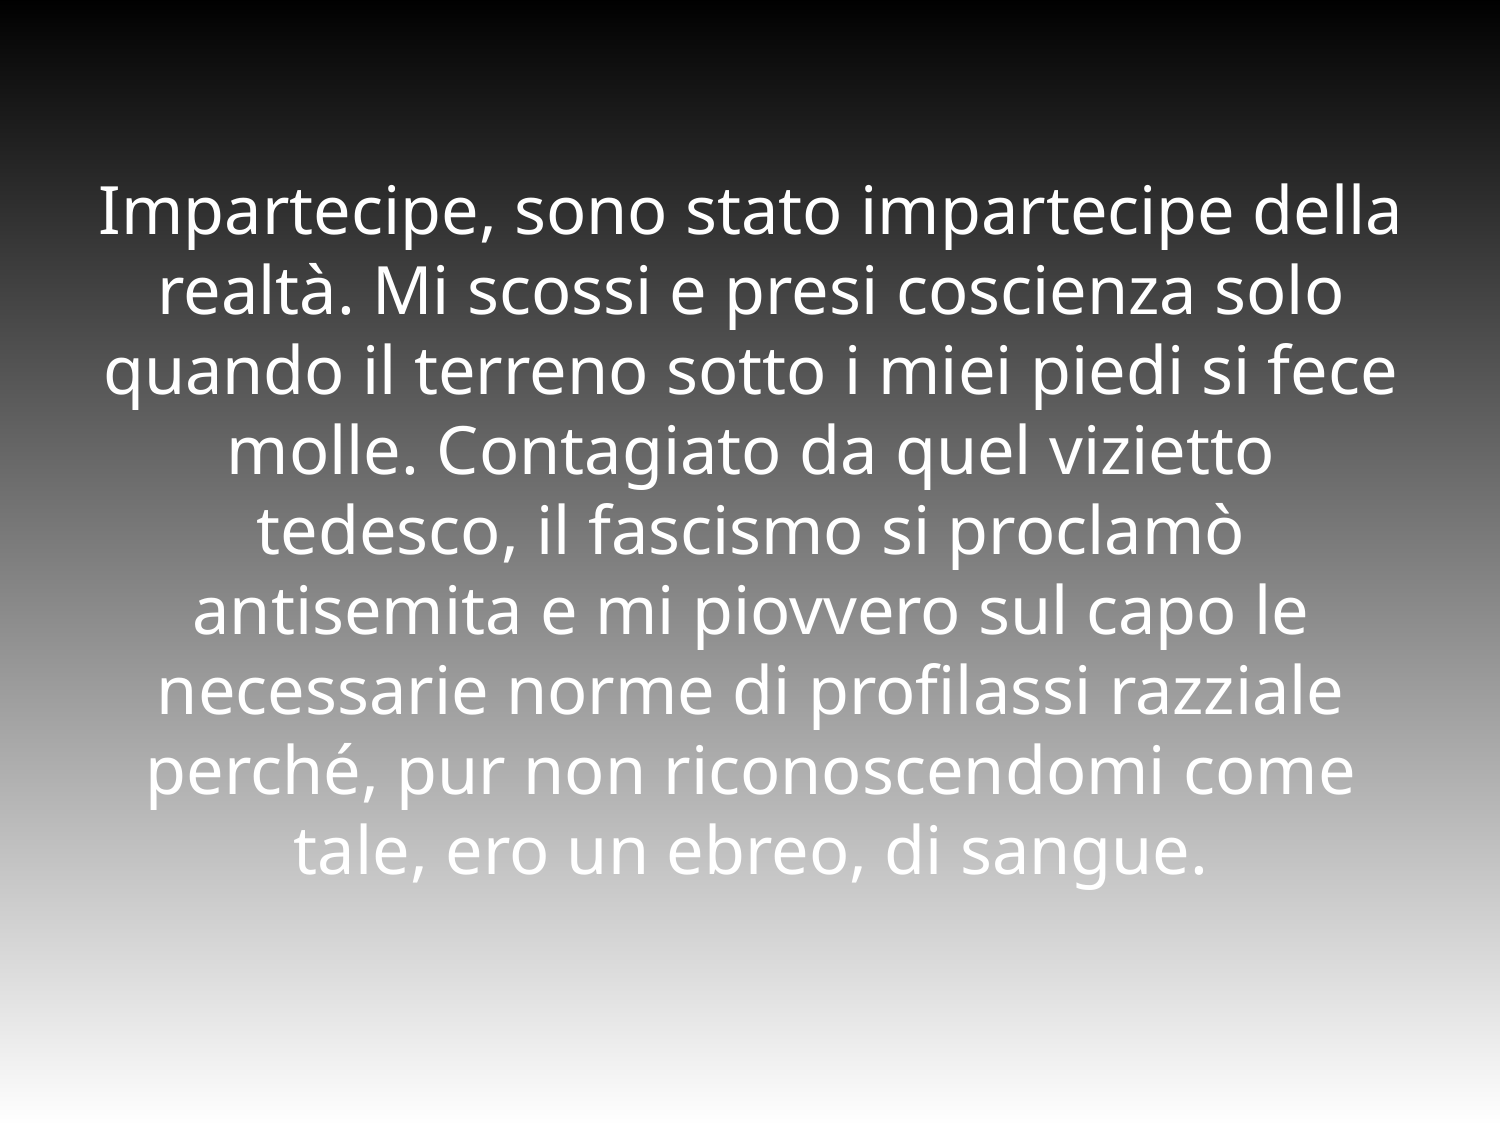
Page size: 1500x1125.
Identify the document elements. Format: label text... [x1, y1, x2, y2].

list Impartecipe, sono stato impartecipe della realtà. Mi scossi e presi coscienza solo quando il terreno sotto i miei piedi si fece molle. Contagiato da quel vizietto tedesco, il fascismo si proclamò antisemita e mi piovvero sul capo le necessarie norme di profilassi razziale perché, pur non riconoscendomi come tale, ero un ebreo, di sangue. [76, 160, 1427, 904]
